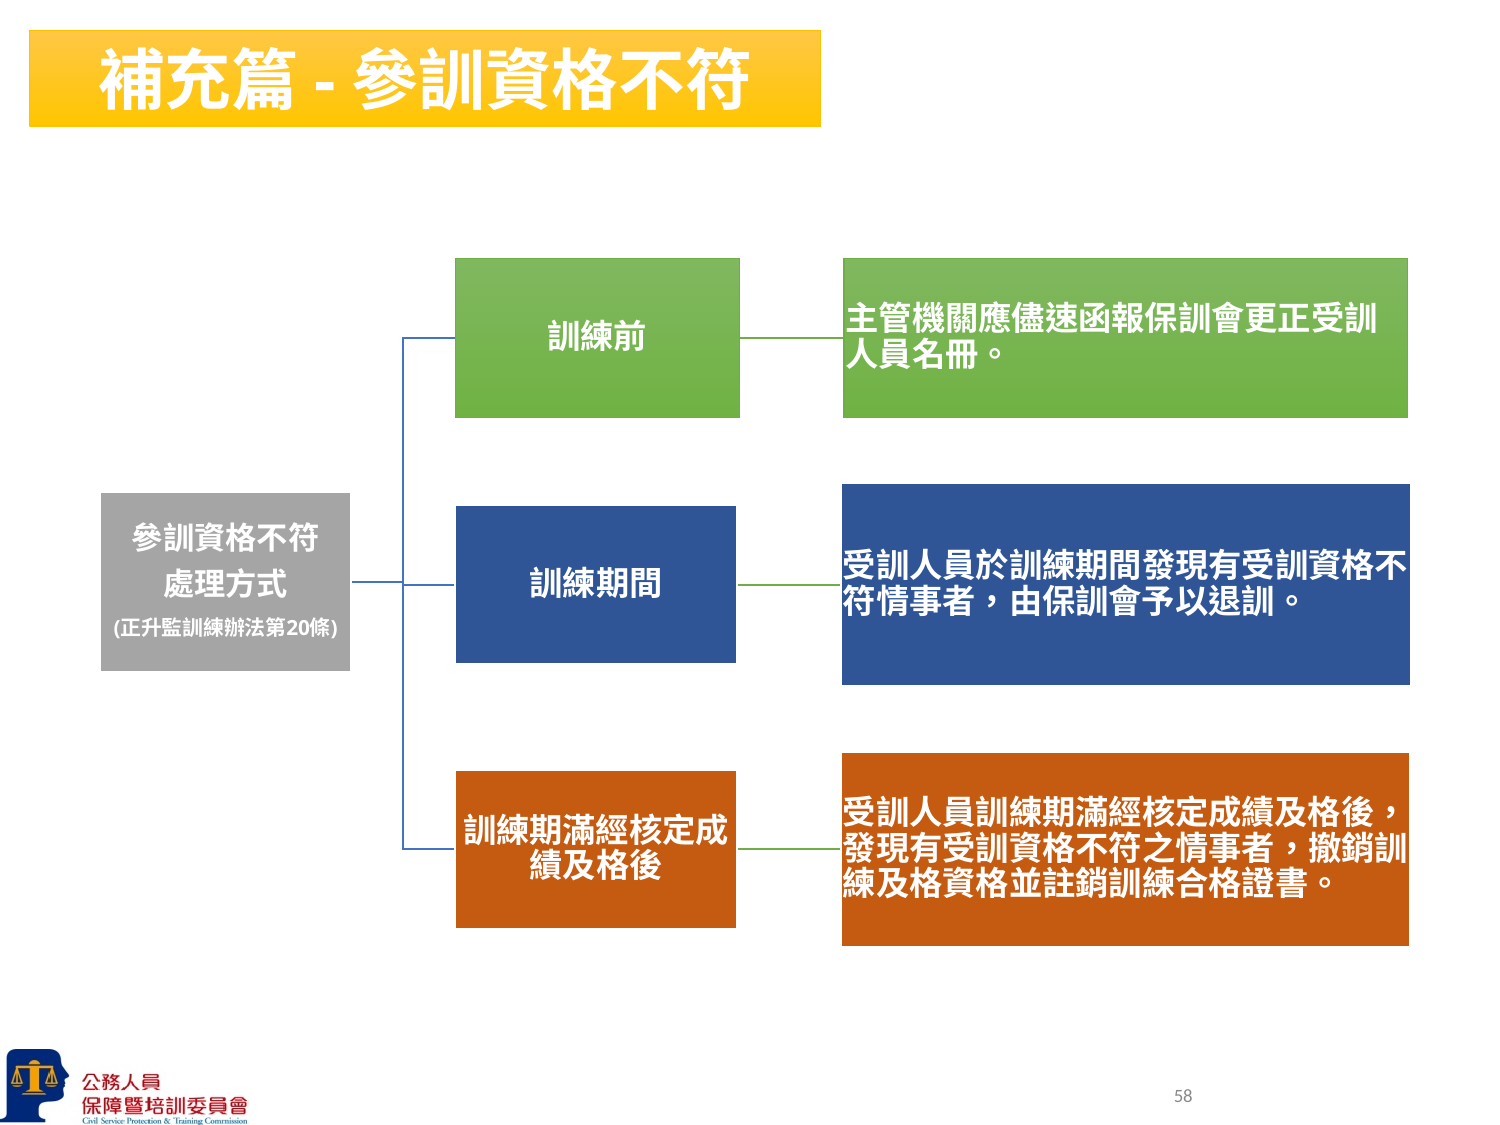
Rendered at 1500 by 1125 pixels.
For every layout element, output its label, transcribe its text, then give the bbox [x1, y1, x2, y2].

text_box 63 [1158, 1065, 1497, 1125]
text_box 受訓人員訓練期滿經核定成績及格後，發現有受訓資格不符之情事者，撤銷訓練及格資格並註銷訓練合格證書。 [841, 751, 1411, 947]
text_box 受訓人員於訓練期間發現有受訓資格不符情事者，由保訓會予以退訓。 [841, 482, 1412, 687]
text_box 參訓資格不符 處理方式 (正升監訓練辦法第20條) [100, 491, 351, 673]
text_box 補充篇-參訓資格不符 [29, 31, 821, 126]
text_box 訓練期間 [455, 504, 737, 665]
text_box 訓練前 [455, 258, 740, 418]
text_box 訓練期滿經核定成績及格後 [455, 769, 737, 929]
text_box 主管機關應儘速函報保訓會更正受訓人員名冊。 [844, 258, 1408, 418]
